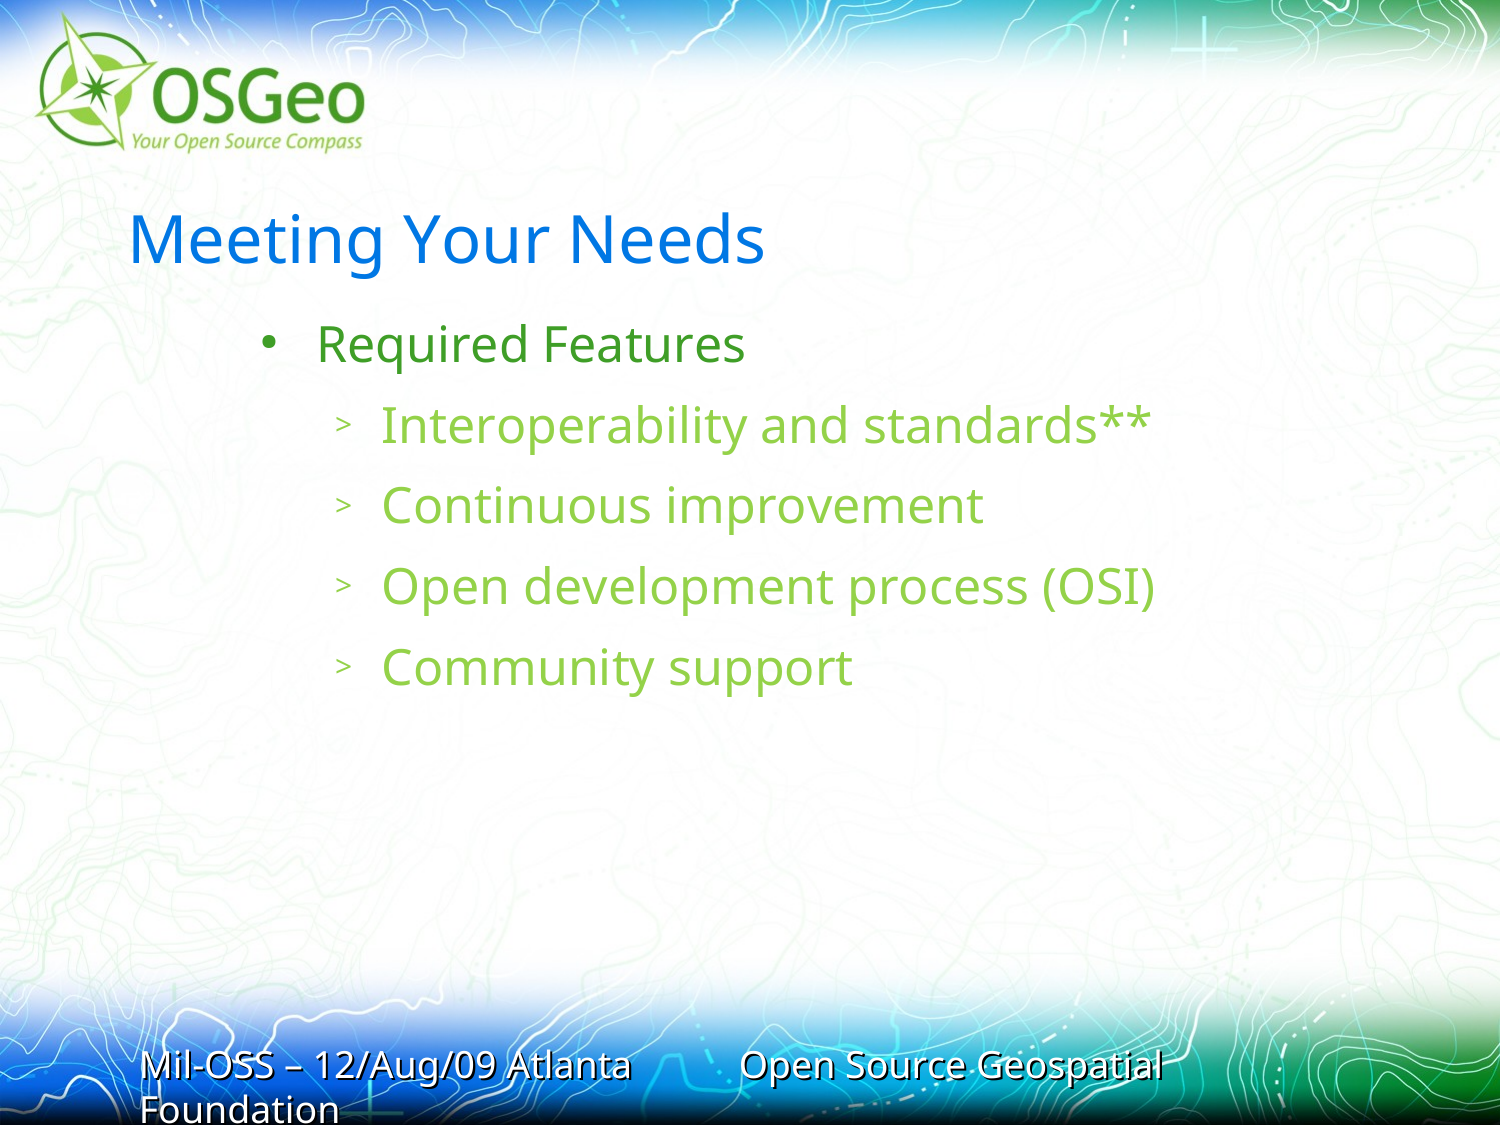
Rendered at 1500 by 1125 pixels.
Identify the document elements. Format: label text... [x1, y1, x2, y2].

picture [165, 1107, 175, 1121]
picture [301, 1107, 311, 1121]
picture [234, 1107, 244, 1121]
picture [325, 1107, 336, 1125]
picture [257, 1115, 265, 1121]
list Required Features Interoperability and standards** Continuous improvement Open development process (OSI) Community support [245, 301, 1255, 1044]
title Meeting Your Needs [112, 179, 1388, 296]
picture [212, 1107, 223, 1125]
picture [0, 0, 1500, 1125]
